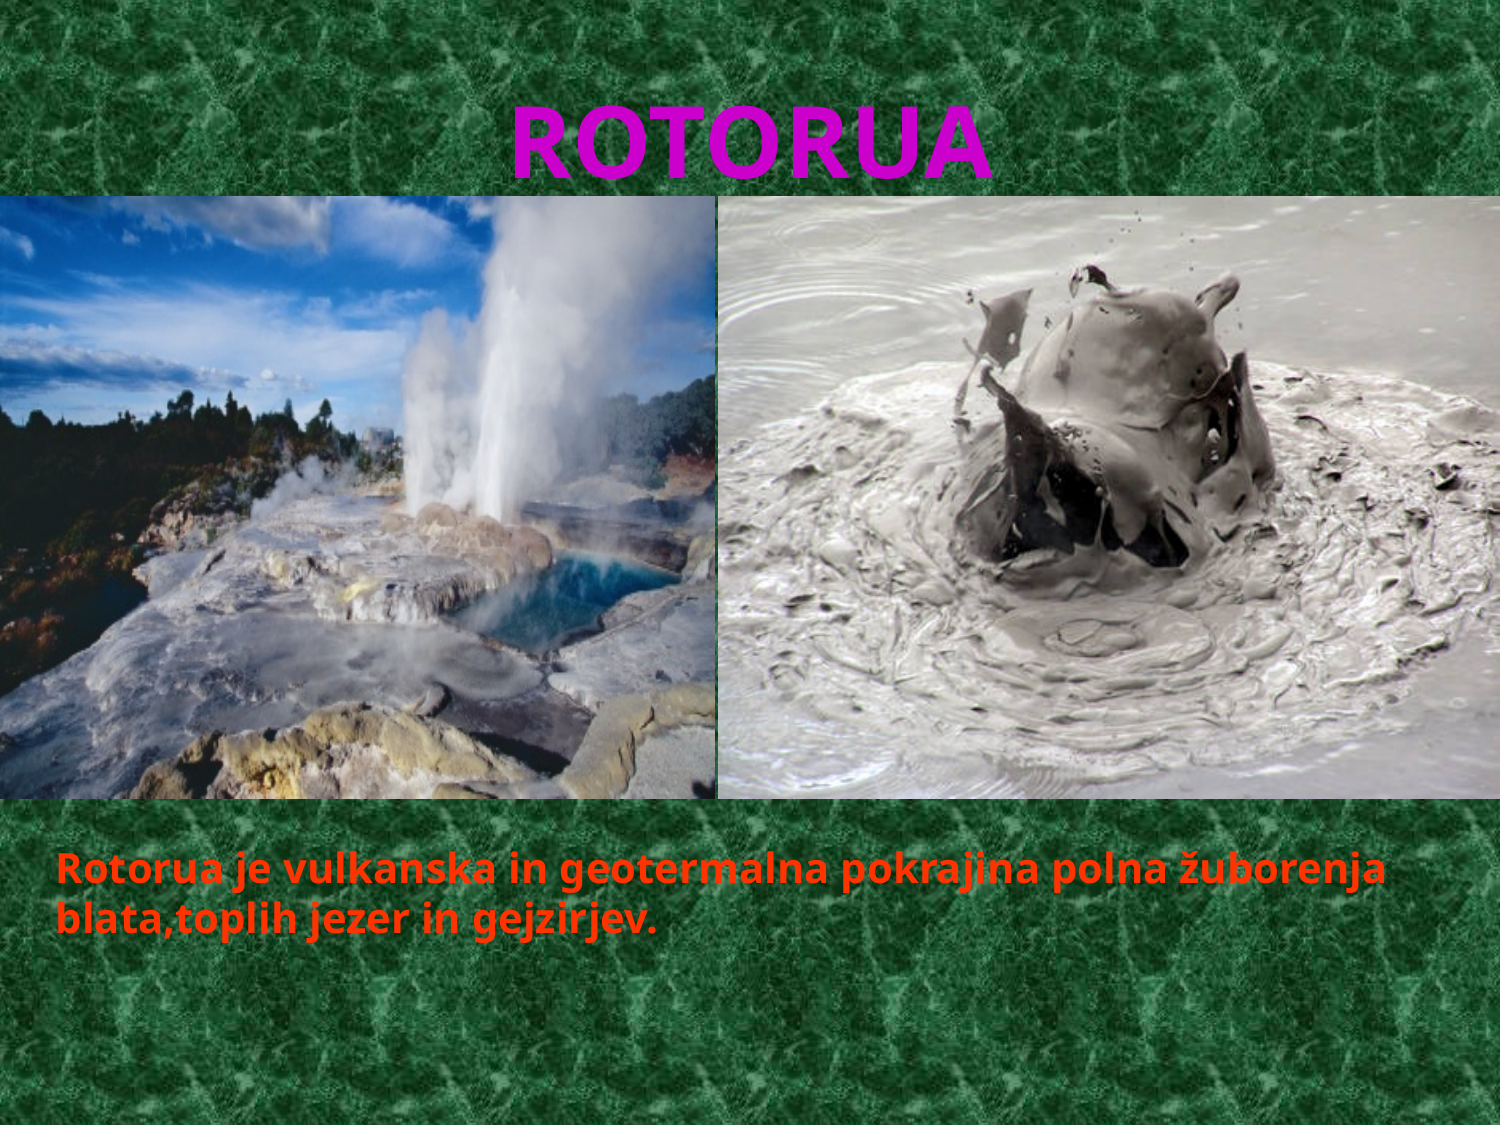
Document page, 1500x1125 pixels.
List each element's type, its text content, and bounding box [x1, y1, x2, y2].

picture [0, 0, 1500, 1125]
title ROTORUA [75, 45, 1425, 233]
text_box Rotorua je vulkanska in geotermalna pokrajina polna žuborenja blata,toplih jezer in gejzirjev. [41, 834, 1500, 949]
